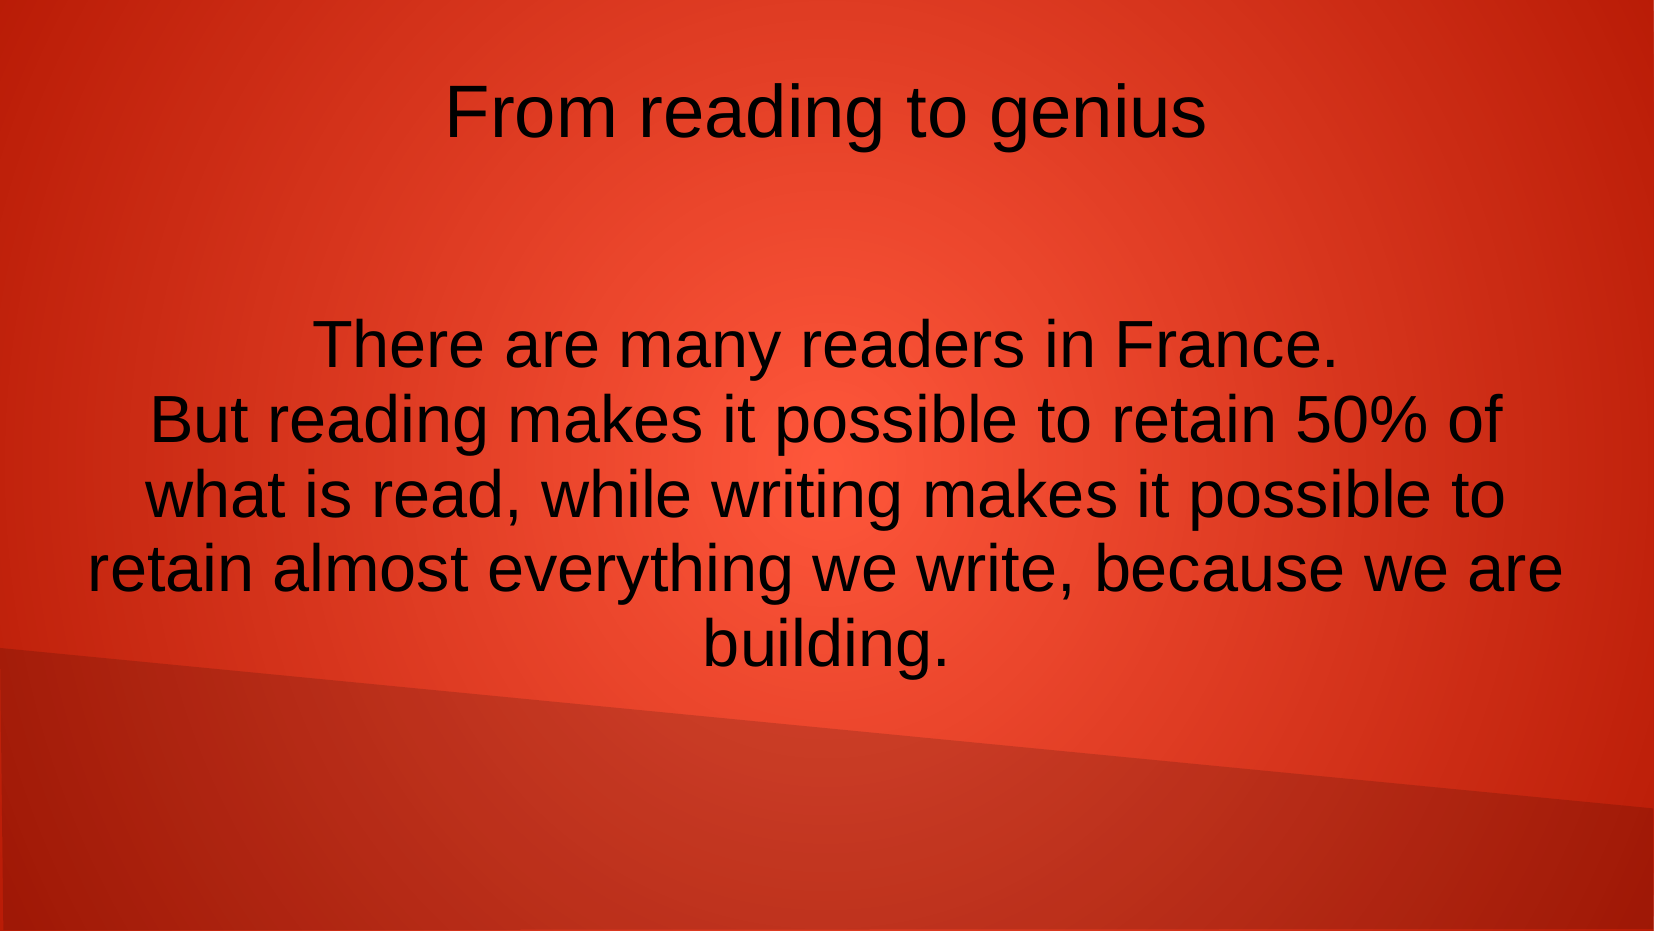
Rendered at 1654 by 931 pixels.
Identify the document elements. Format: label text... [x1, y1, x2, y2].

subtitle There are many readers in France. But reading makes it possible to retain 50% of what is read, while writing makes it possible to retain almost everything we write, because we are building. [82, 224, 1571, 764]
title From reading to genius [82, 35, 1571, 189]
